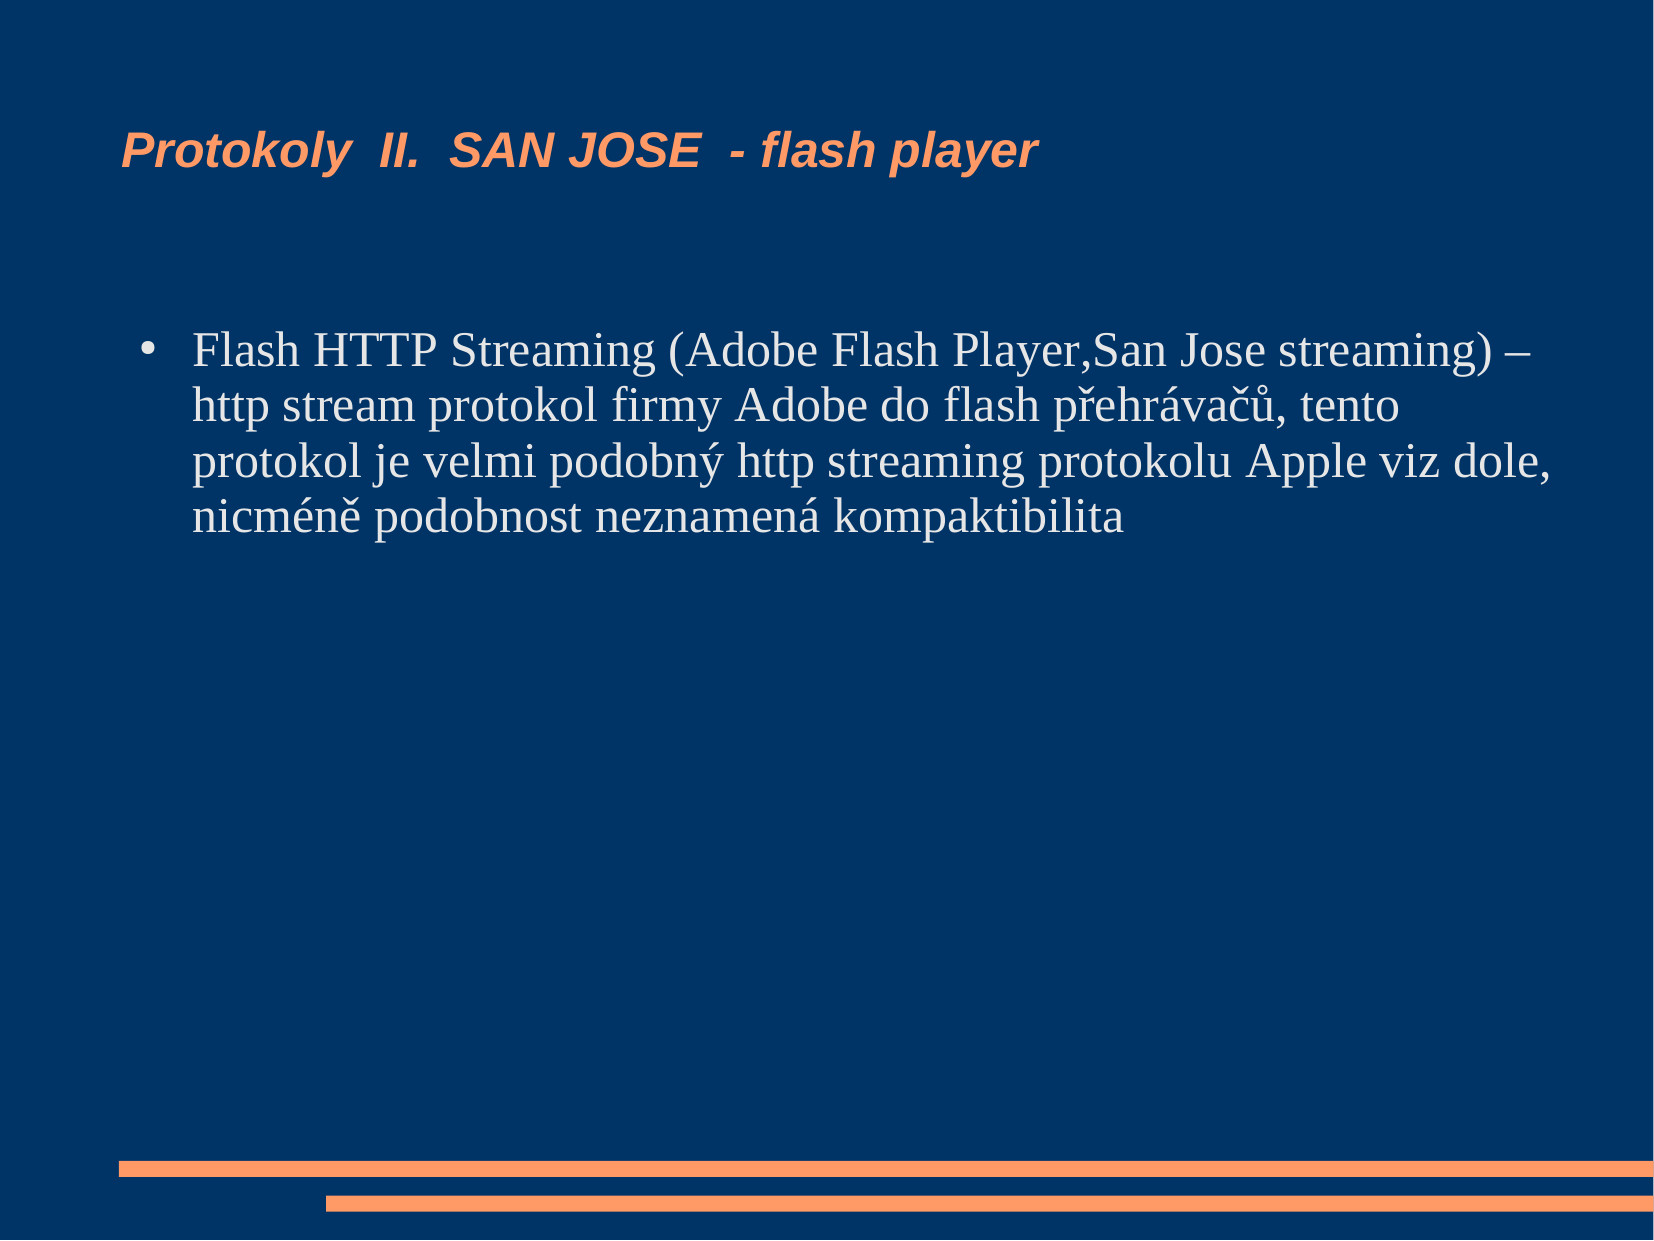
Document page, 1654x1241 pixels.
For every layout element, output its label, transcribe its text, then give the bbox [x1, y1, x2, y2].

list Flash HTTP Streaming (Adobe Flash Player,San Jose streaming) – http stream protokol firmy Adobe do flash přehrávačů, tento protokol je velmi podobný http streaming protokolu Apple viz dole, nicméně podobnost neznamená kompaktibilita [121, 322, 1561, 1132]
title Protokoly II. SAN JOSE - flash player [121, 46, 1534, 254]
